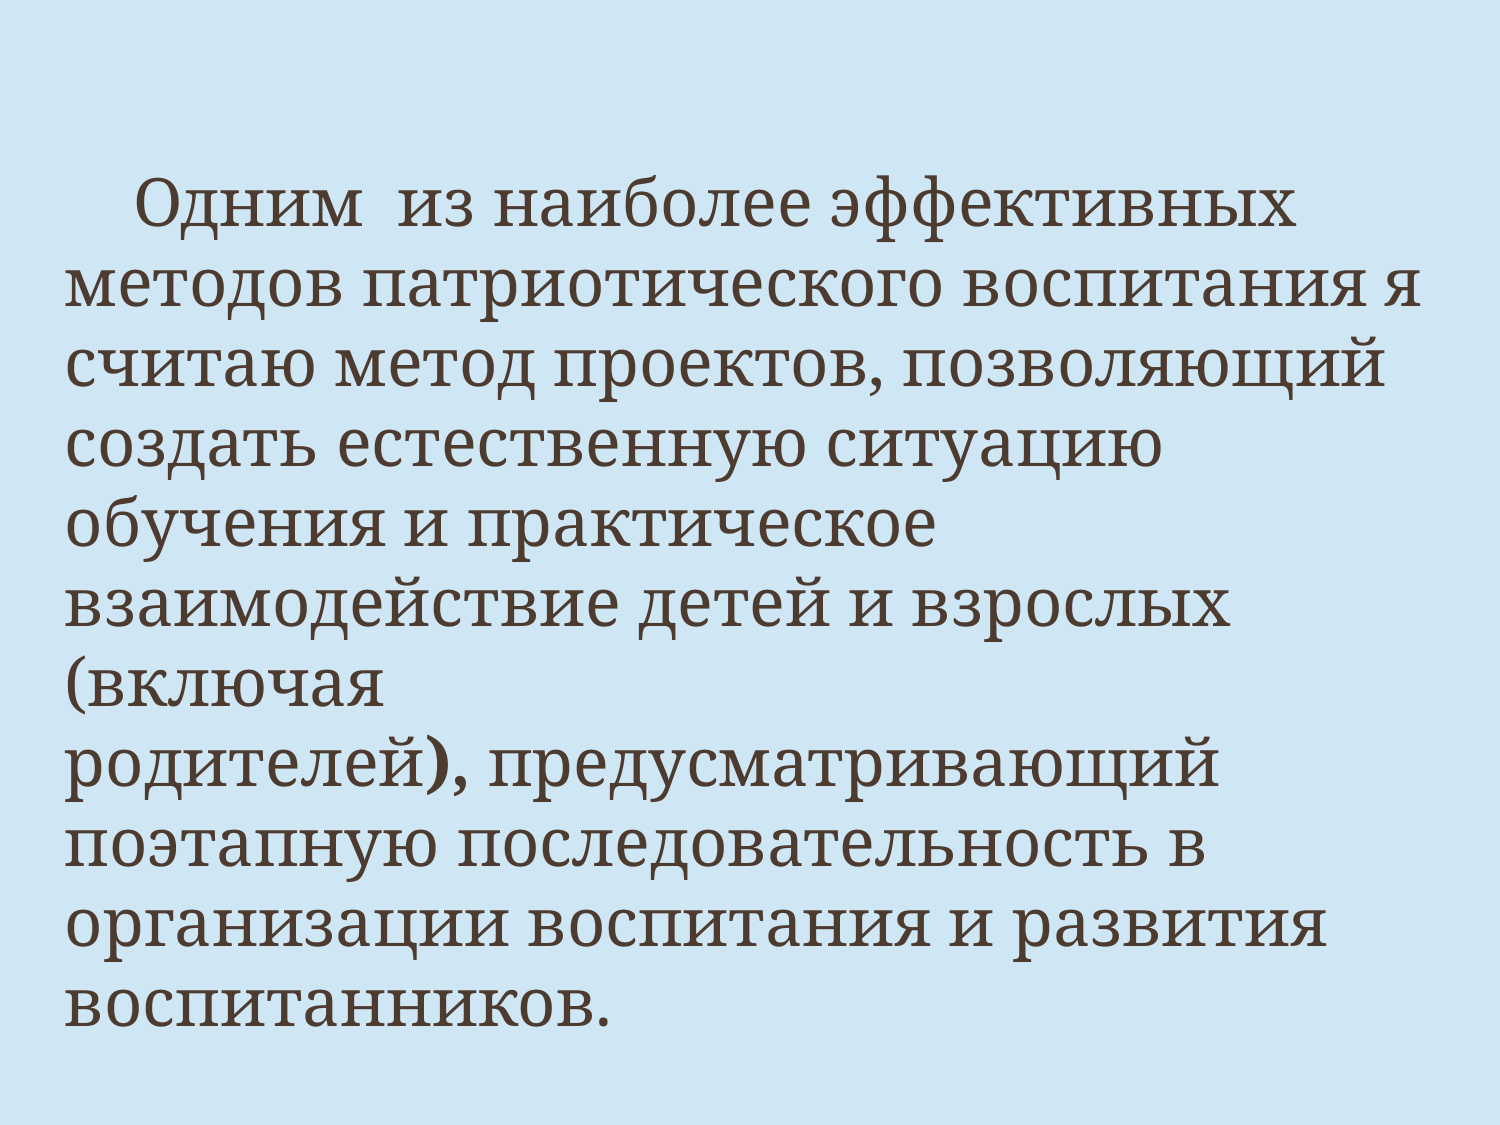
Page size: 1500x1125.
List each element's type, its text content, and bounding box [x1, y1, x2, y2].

list Одним из наиболее эффективных методов патриотического воспитания я считаю метод проектов, позволяющий создать естественную ситуацию обучения и практическое взаимодействие детей и взрослых (включая родителей), предусматривающий поэтапную последовательность в организации воспитания и развития воспитанников. [50, 152, 1475, 998]
